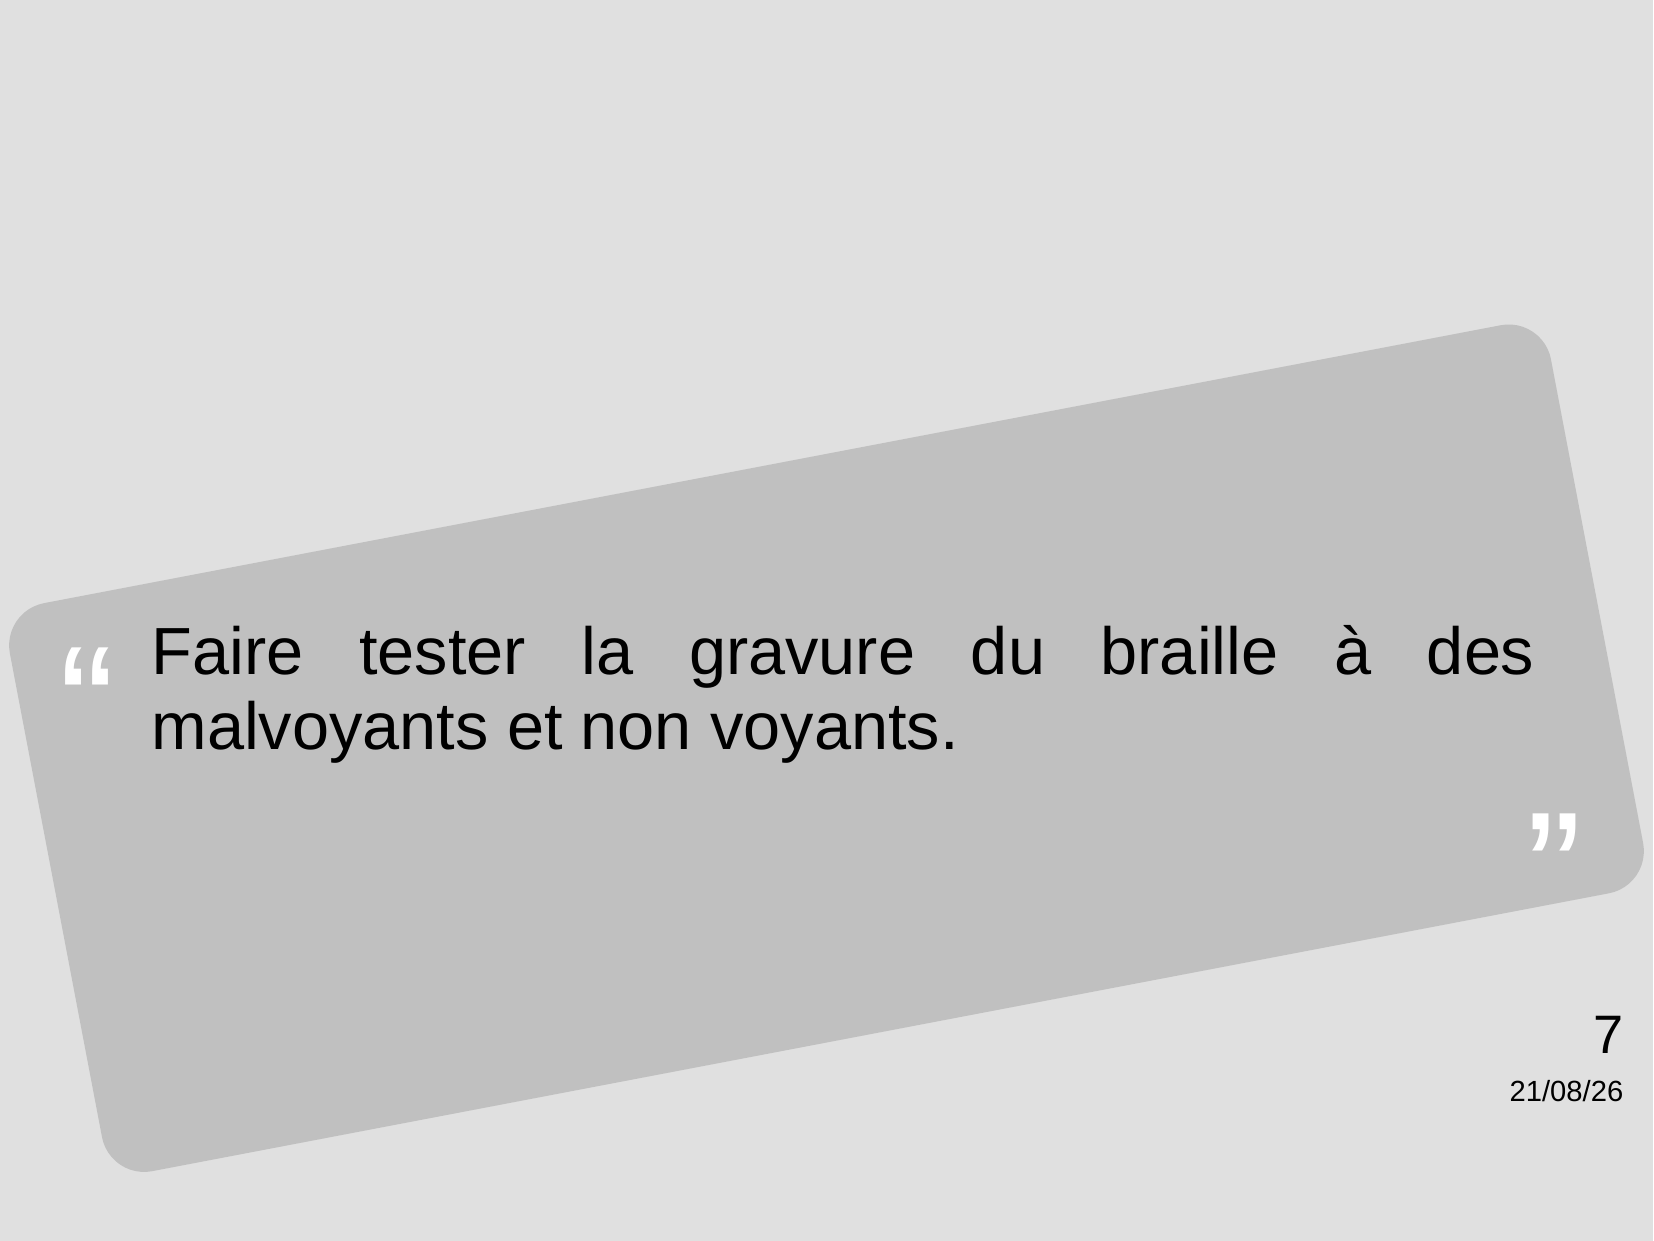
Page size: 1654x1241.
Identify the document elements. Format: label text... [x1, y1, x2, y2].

list Faire tester la gravure du braille à des malvoyants et non voyants. [80, 614, 1536, 1241]
